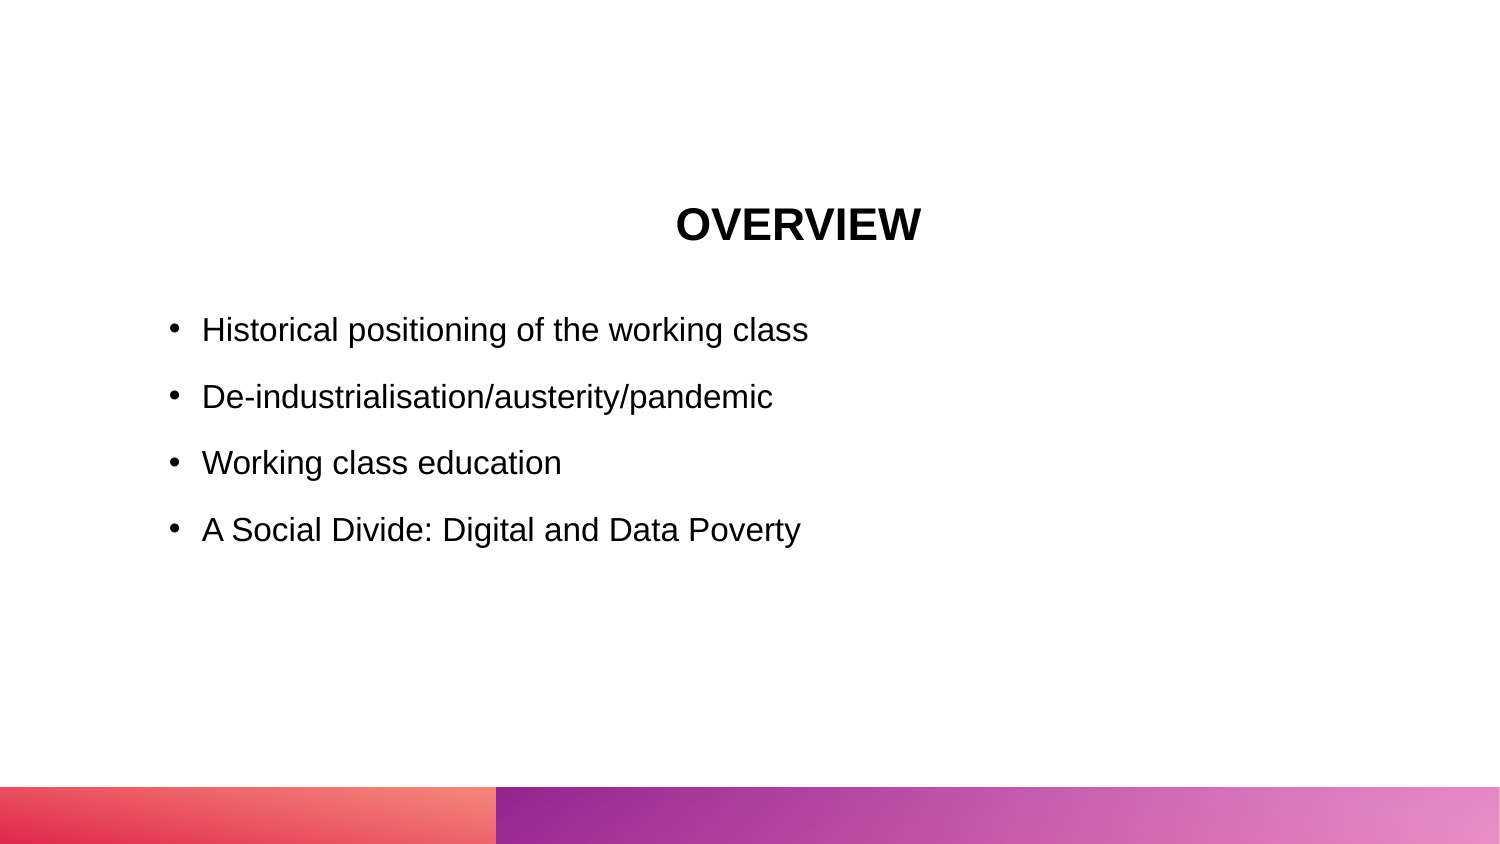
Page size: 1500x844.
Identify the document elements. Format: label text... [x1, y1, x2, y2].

text_box Historical positioning of the working class De-industrialisation/austerity/pandemic Working class education A Social Divide: Digital and Data Poverty [168, 300, 1429, 747]
text_box OVERVIEW [168, 97, 1429, 250]
